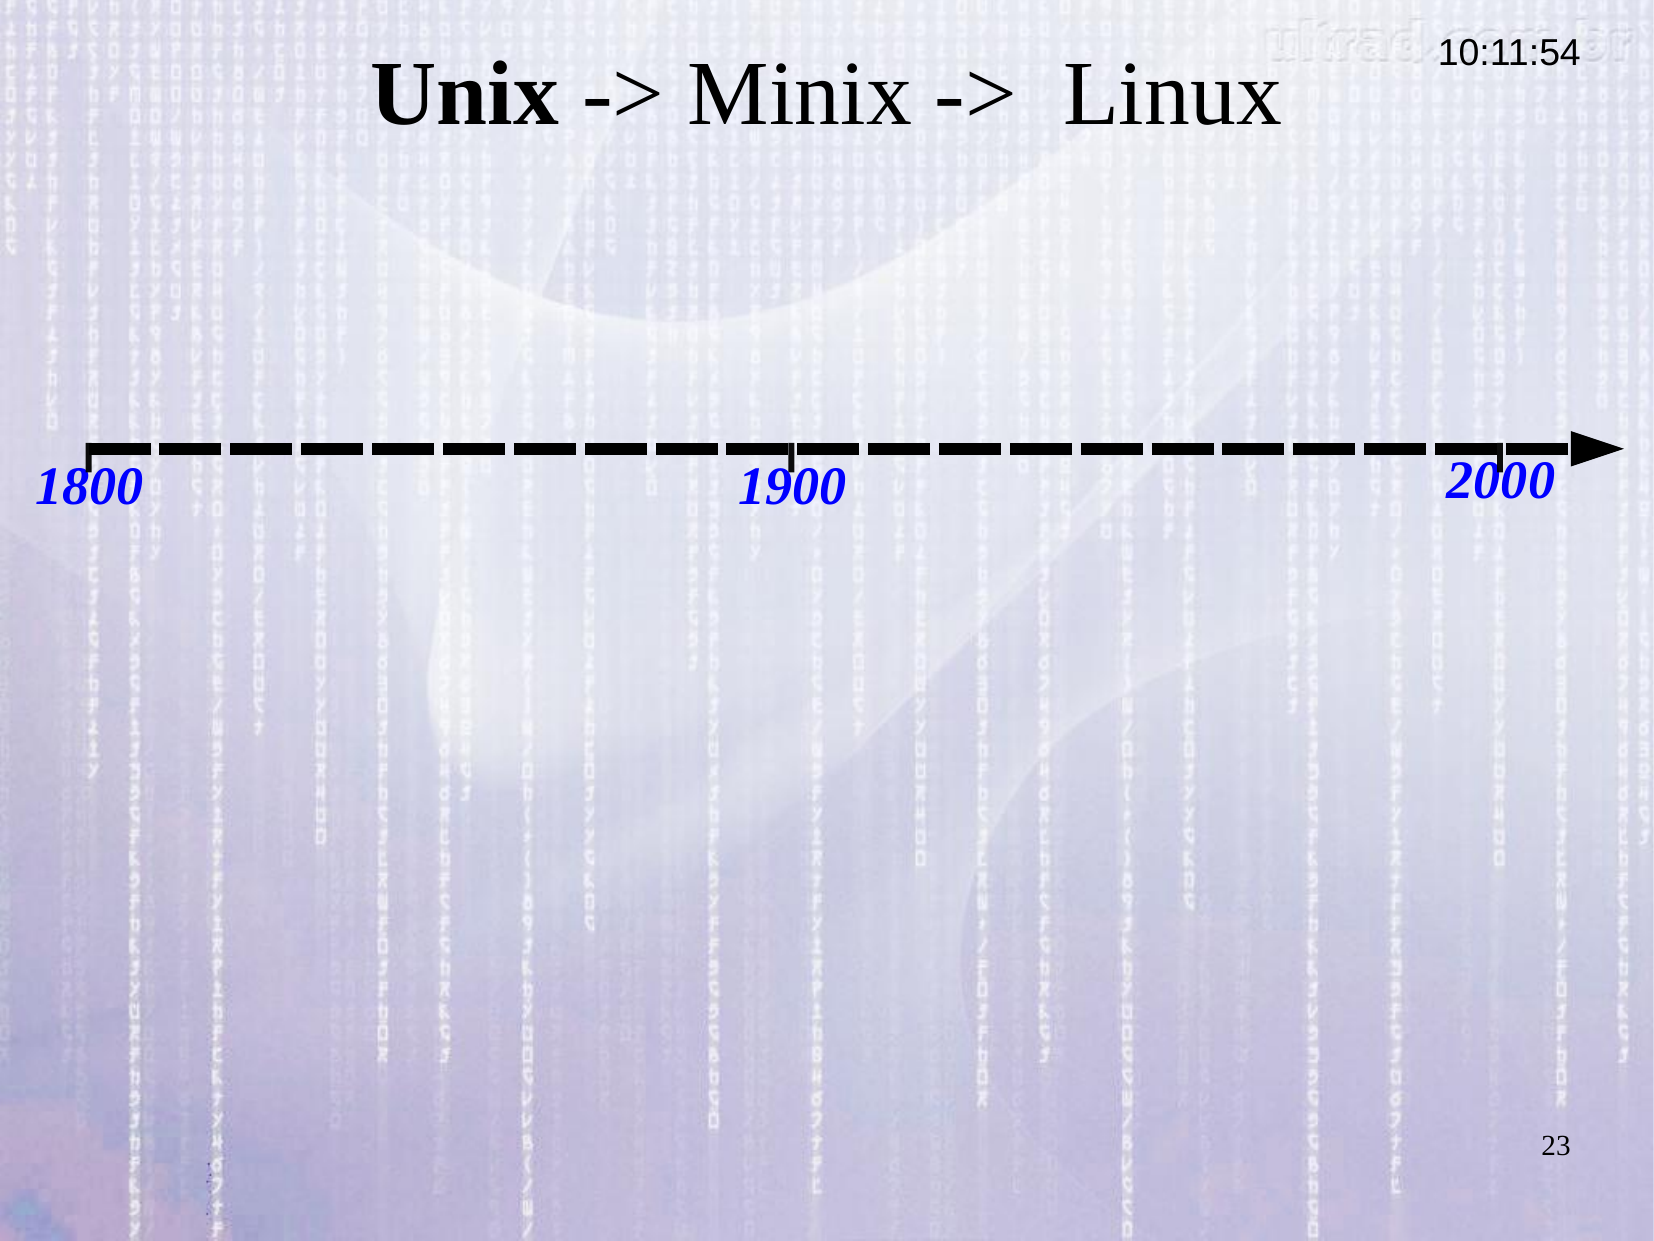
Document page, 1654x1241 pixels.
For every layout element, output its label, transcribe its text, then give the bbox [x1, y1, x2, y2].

text_box Unix -> Minix -> Linux [29, 35, 1625, 171]
text_box 2000 [1431, 443, 1589, 529]
text_box 1900 [723, 448, 880, 534]
picture [0, 0, 1654, 1241]
text_box 10:53:36 [1423, 23, 1631, 94]
text_box 1800 [20, 448, 178, 534]
